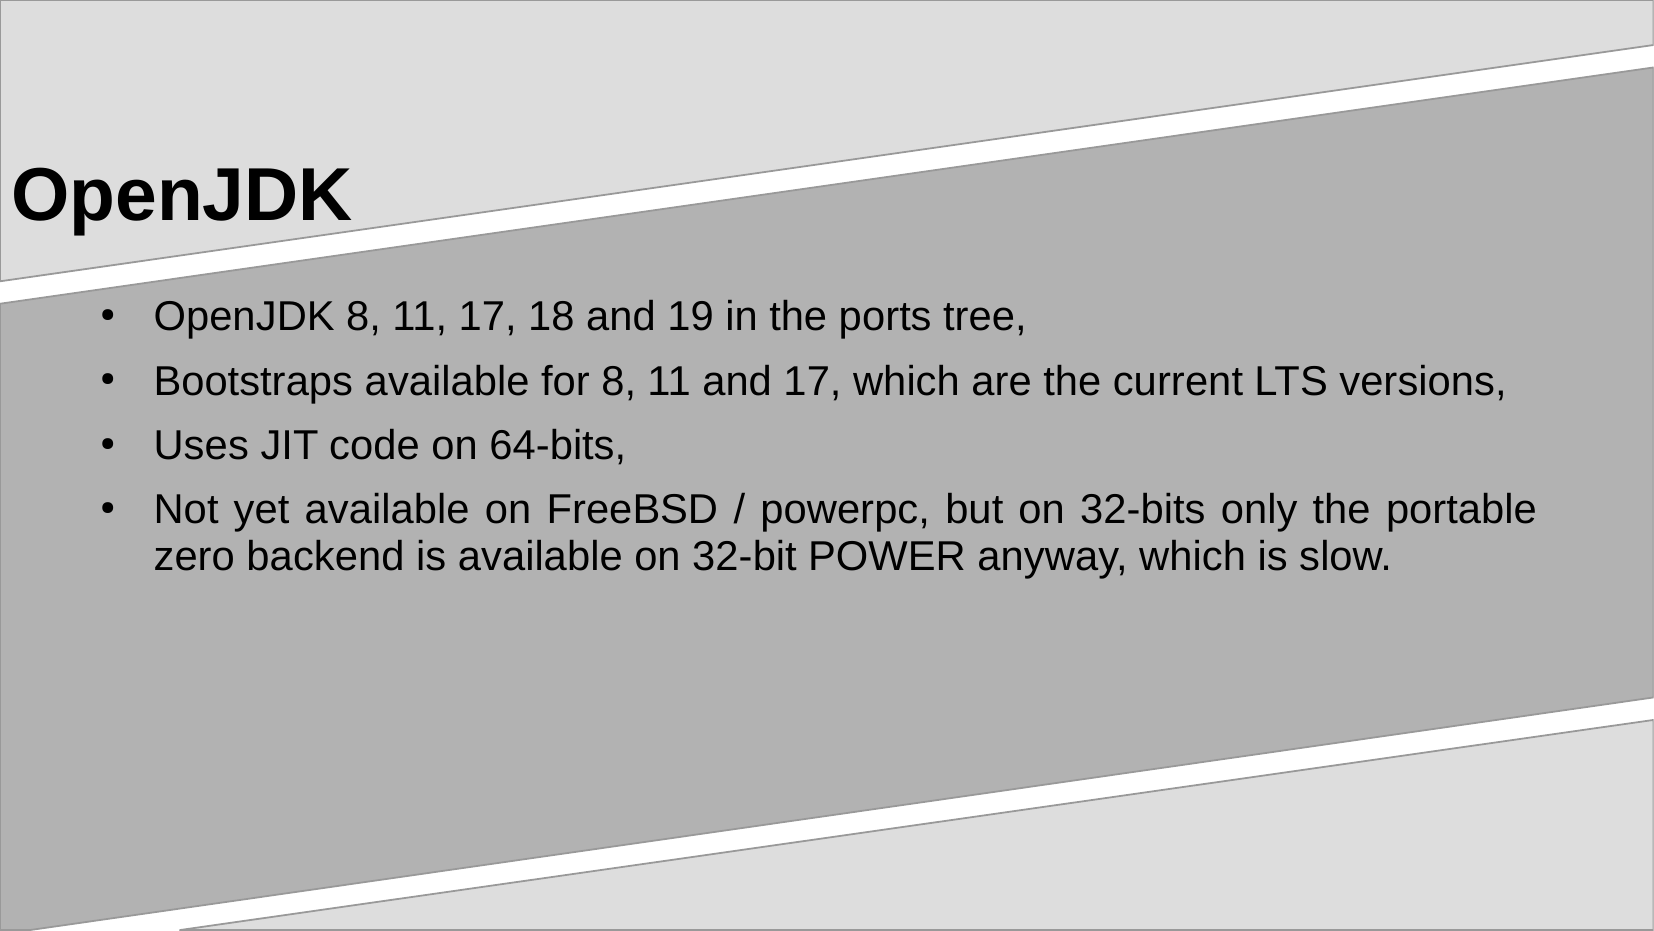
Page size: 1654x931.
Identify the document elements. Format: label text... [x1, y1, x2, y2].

list OpenJDK 8, 11, 17, 18 and 19 in the ports tree, Bootstraps available for 8, 11 and 17, which are the current LTS versions, Uses JIT code on 64-bits, Not yet available on FreeBSD / powerpc, but on 32-bits only the portable zero backend is available on 32-bit POWER anyway, which is slow. [82, 292, 1538, 833]
title OpenJDK [11, 116, 1489, 274]
